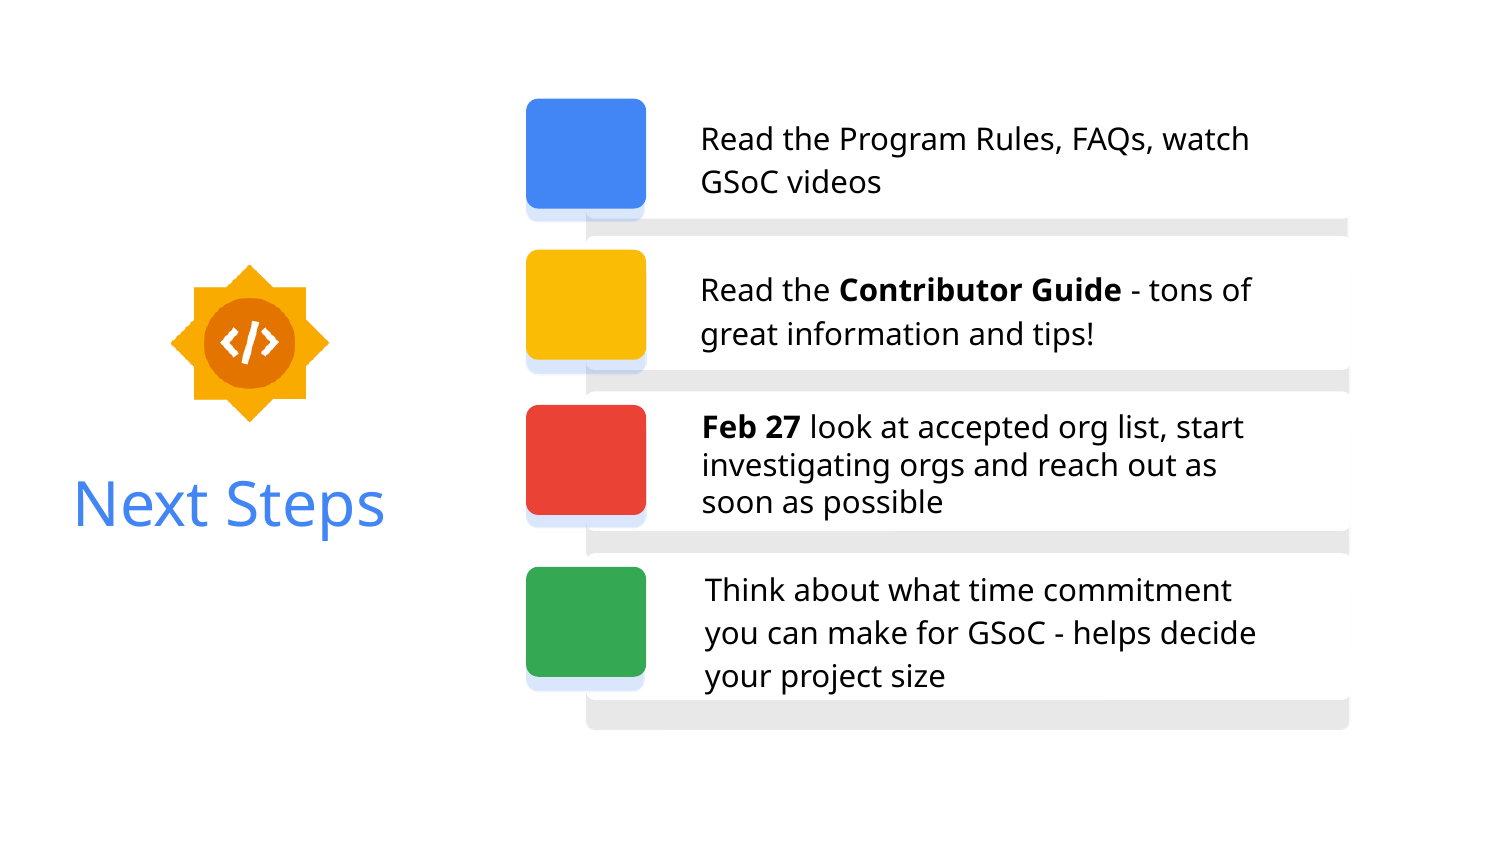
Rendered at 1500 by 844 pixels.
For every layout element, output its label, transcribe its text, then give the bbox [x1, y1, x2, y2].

text_box [526, 553, 1351, 701]
text_box Read the Program Rules, FAQs, watch GSoC videos [655, 104, 1314, 210]
text_box Read the Contributor Guide - tons of great information and tips! [655, 255, 1314, 361]
picture [167, 261, 332, 425]
text_box Feb 27 look at accepted org list, start investigating orgs and reach out as soon as possible [656, 398, 1315, 530]
text_box Think about what time commitment you can make for GSoC - helps decide your project size [659, 555, 1318, 762]
title Next Steps [57, 449, 459, 571]
text_box [526, 235, 1351, 370]
text_box [526, 84, 1351, 219]
text_box [526, 391, 1351, 532]
